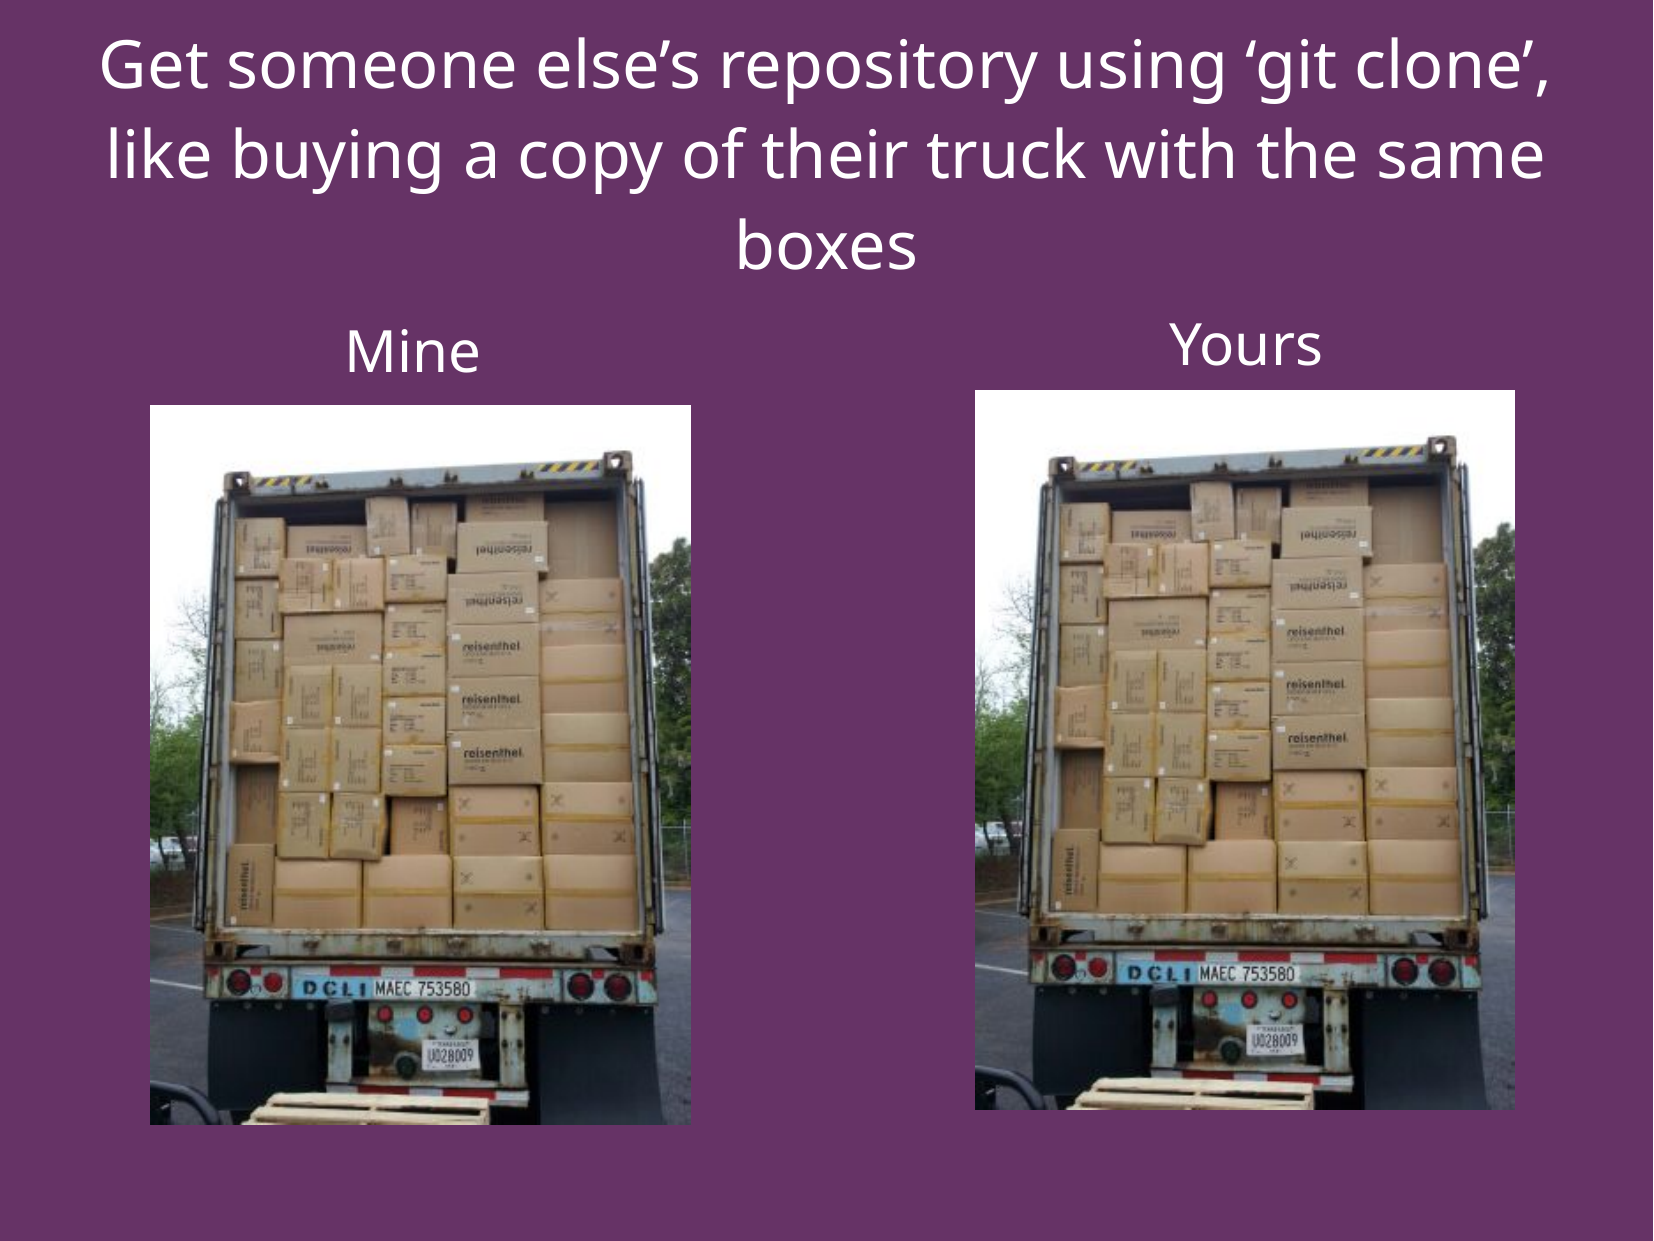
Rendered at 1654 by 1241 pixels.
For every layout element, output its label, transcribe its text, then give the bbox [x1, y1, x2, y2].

picture [975, 390, 1515, 1111]
text_box Yours [1155, 295, 1621, 391]
picture [150, 405, 691, 1126]
title Get someone else’s repository using ‘git clone’, like buying a copy of their truck with the same boxes [82, 16, 1571, 290]
text_box Mine [330, 303, 796, 398]
